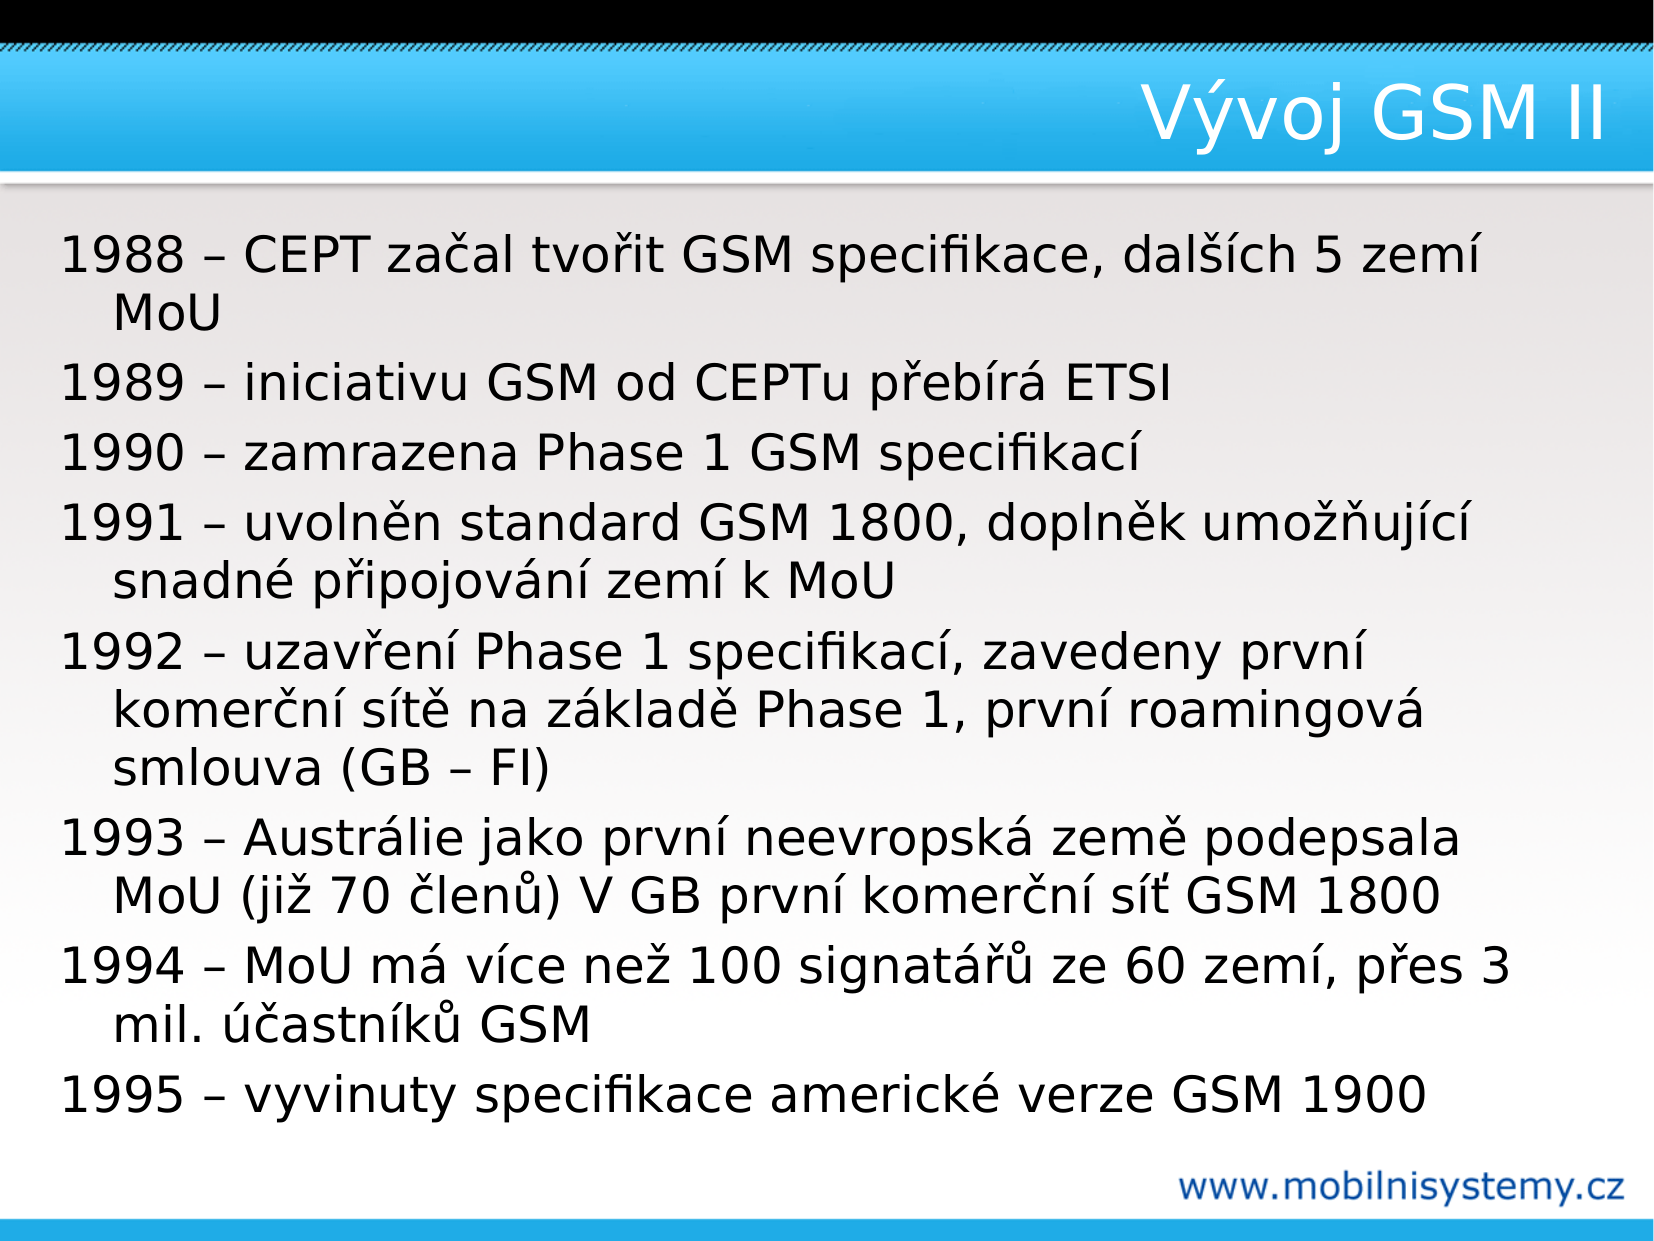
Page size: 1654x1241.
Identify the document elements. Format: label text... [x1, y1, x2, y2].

list 1988 – CEPT začal tvořit GSM specifikace, dalších 5 zemí MoU 1989 – iniciativu GSM od CEPTu přebírá ETSI 1990 – zamrazena Phase 1 GSM specifikací 1991 – uvolněn standard GSM 1800, doplněk umožňující snadné připojování zemí k MoU 1992 – uzavření Phase 1 specifikací, zavedeny první komerční sítě na základě Phase 1, první roamingová smlouva (GB – FI) 1993 – Austrálie jako první neevropská země podepsala MoU (již 70 členů) V GB první komerční síť GSM 1800 1994 – MoU má více než 100 signatářů ze 60 zemí, přes 3 mil. účastníků GSM 1995 – vyvinuty specifikace americké verze GSM 1900 [32, 218, 1595, 1148]
title Vývoj GSM II [29, 49, 1624, 178]
picture [0, 0, 1654, 1241]
